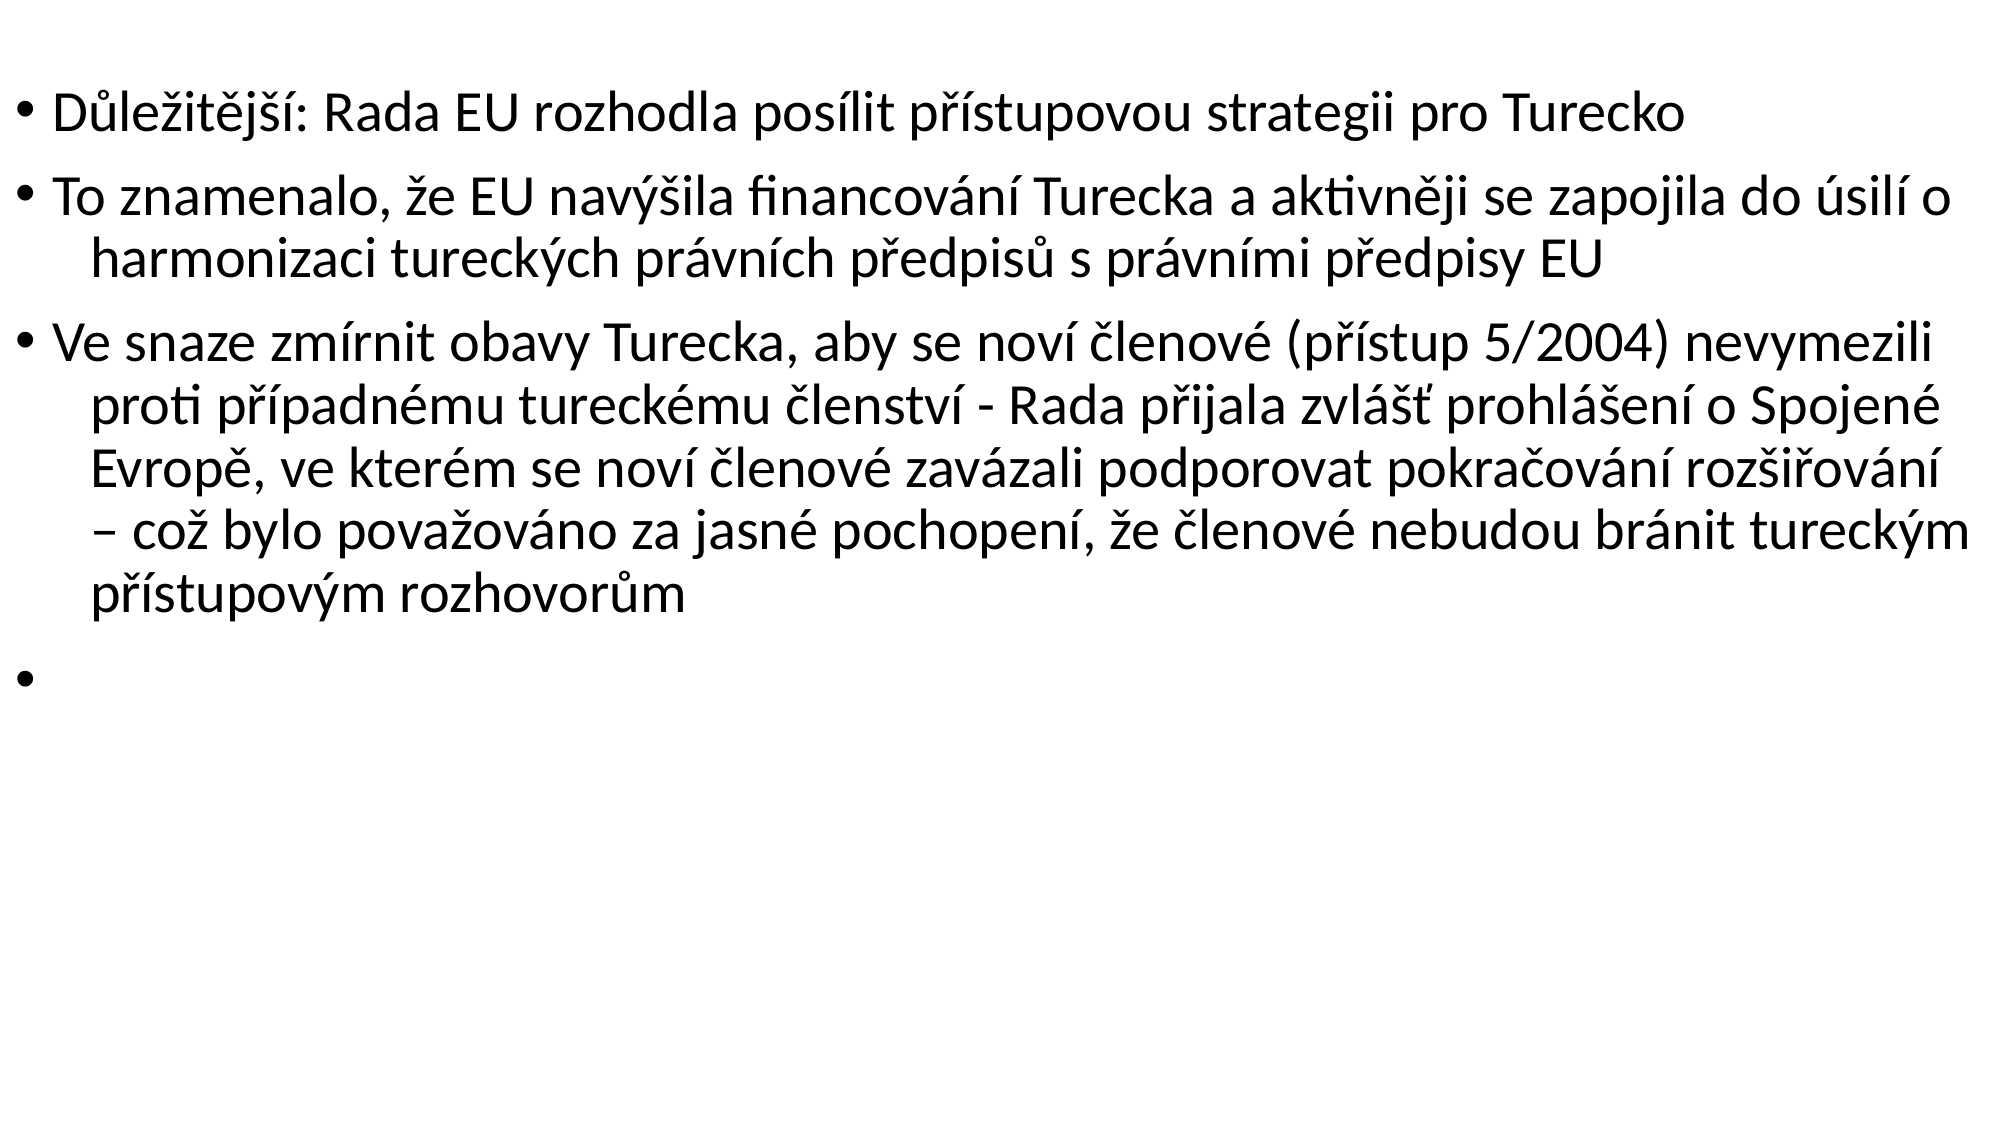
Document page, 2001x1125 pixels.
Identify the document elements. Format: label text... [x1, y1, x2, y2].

list Důležitější: Rada EU rozhodla posílit přístupovou strategii pro Turecko To znamenalo, že EU navýšila financování Turecka a aktivněji se zapojila do úsilí o harmonizaci tureckých právních předpisů s právními předpisy EU Ve snaze zmírnit obavy Turecka, aby se noví členové (přístup 5/2004) nevymezili proti případnému tureckému členství - Rada přijala zvlášť prohlášení o Spojené Evropě, ve kterém se noví členové zavázali podporovat pokračování rozšiřování – což bylo považováno za jasné pochopení, že členové nebudou bránit tureckým přístupovým rozhovorům [0, 73, 1990, 1110]
